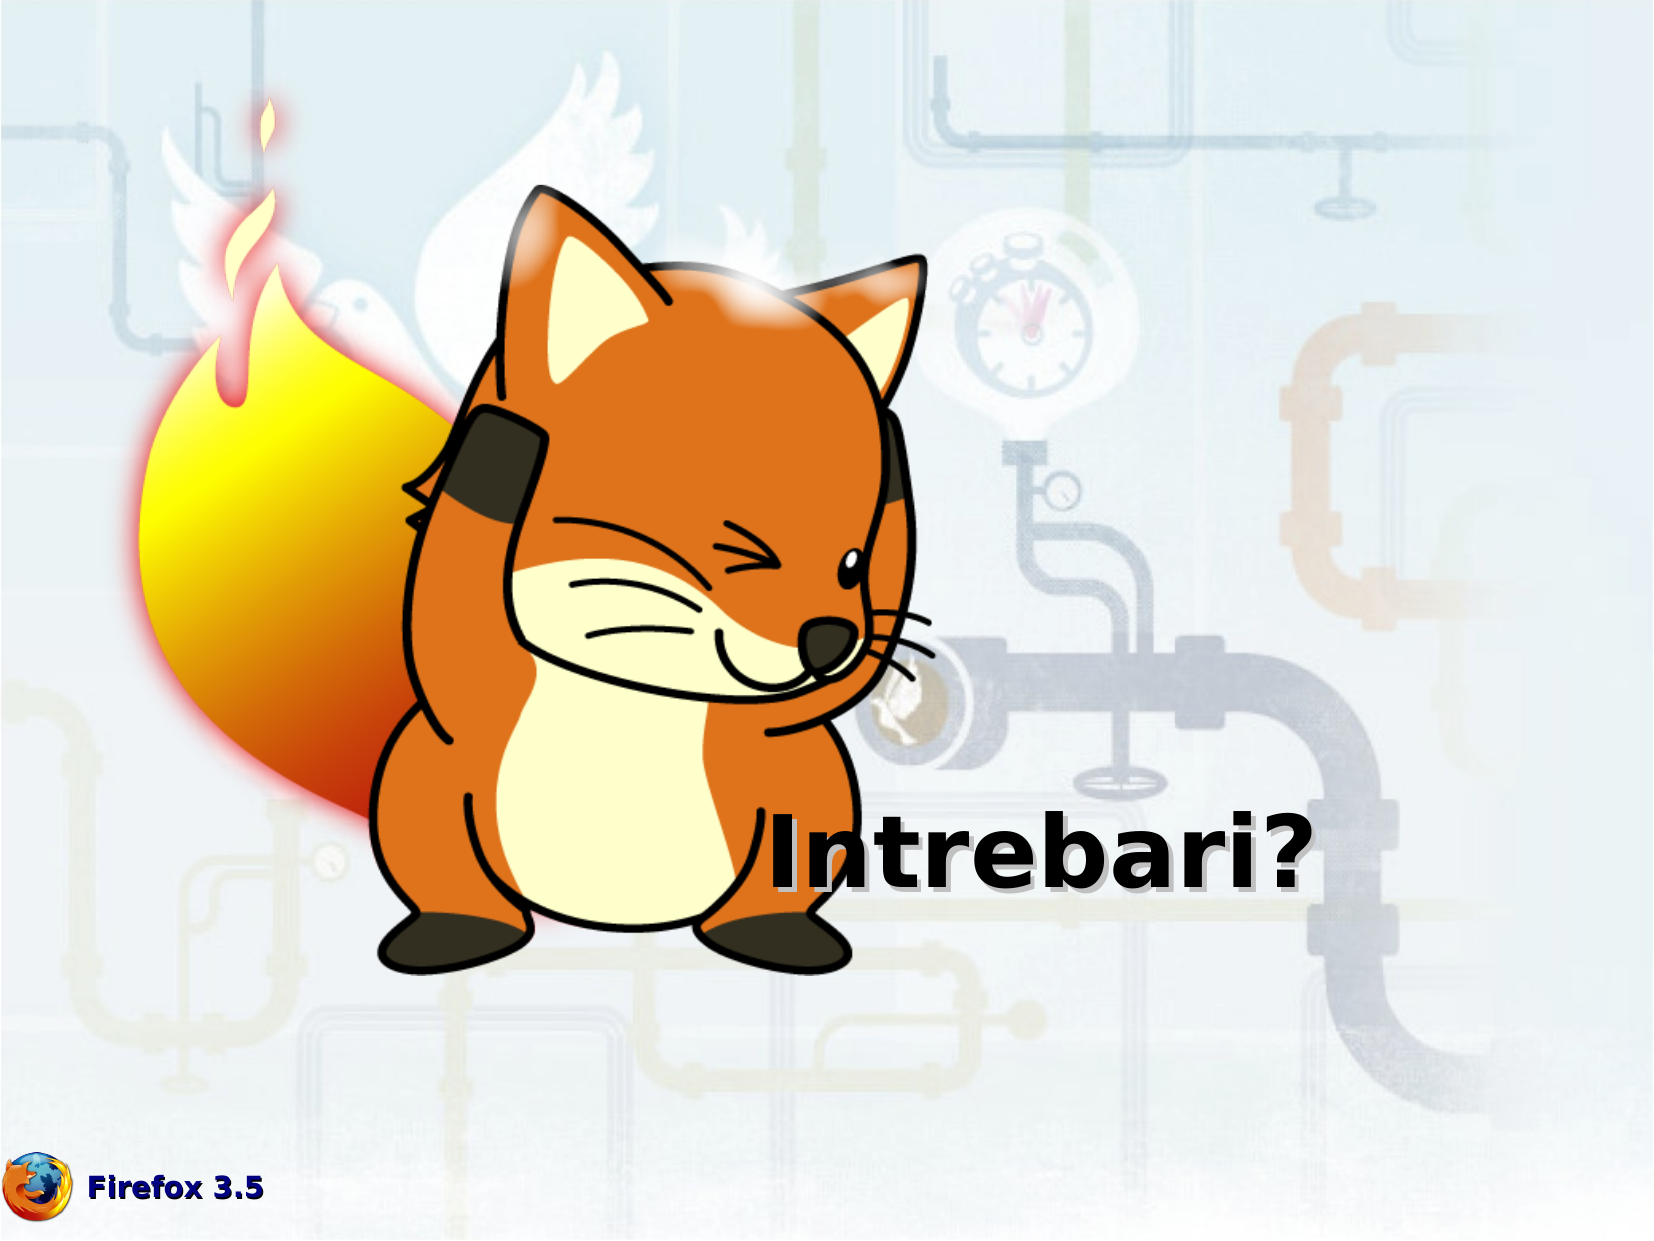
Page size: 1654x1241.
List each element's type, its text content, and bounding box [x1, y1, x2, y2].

text_box Intrebari? [750, 787, 1335, 919]
picture [0, 0, 1654, 1241]
text_box Firefox 3.5 [71, 1163, 280, 1213]
